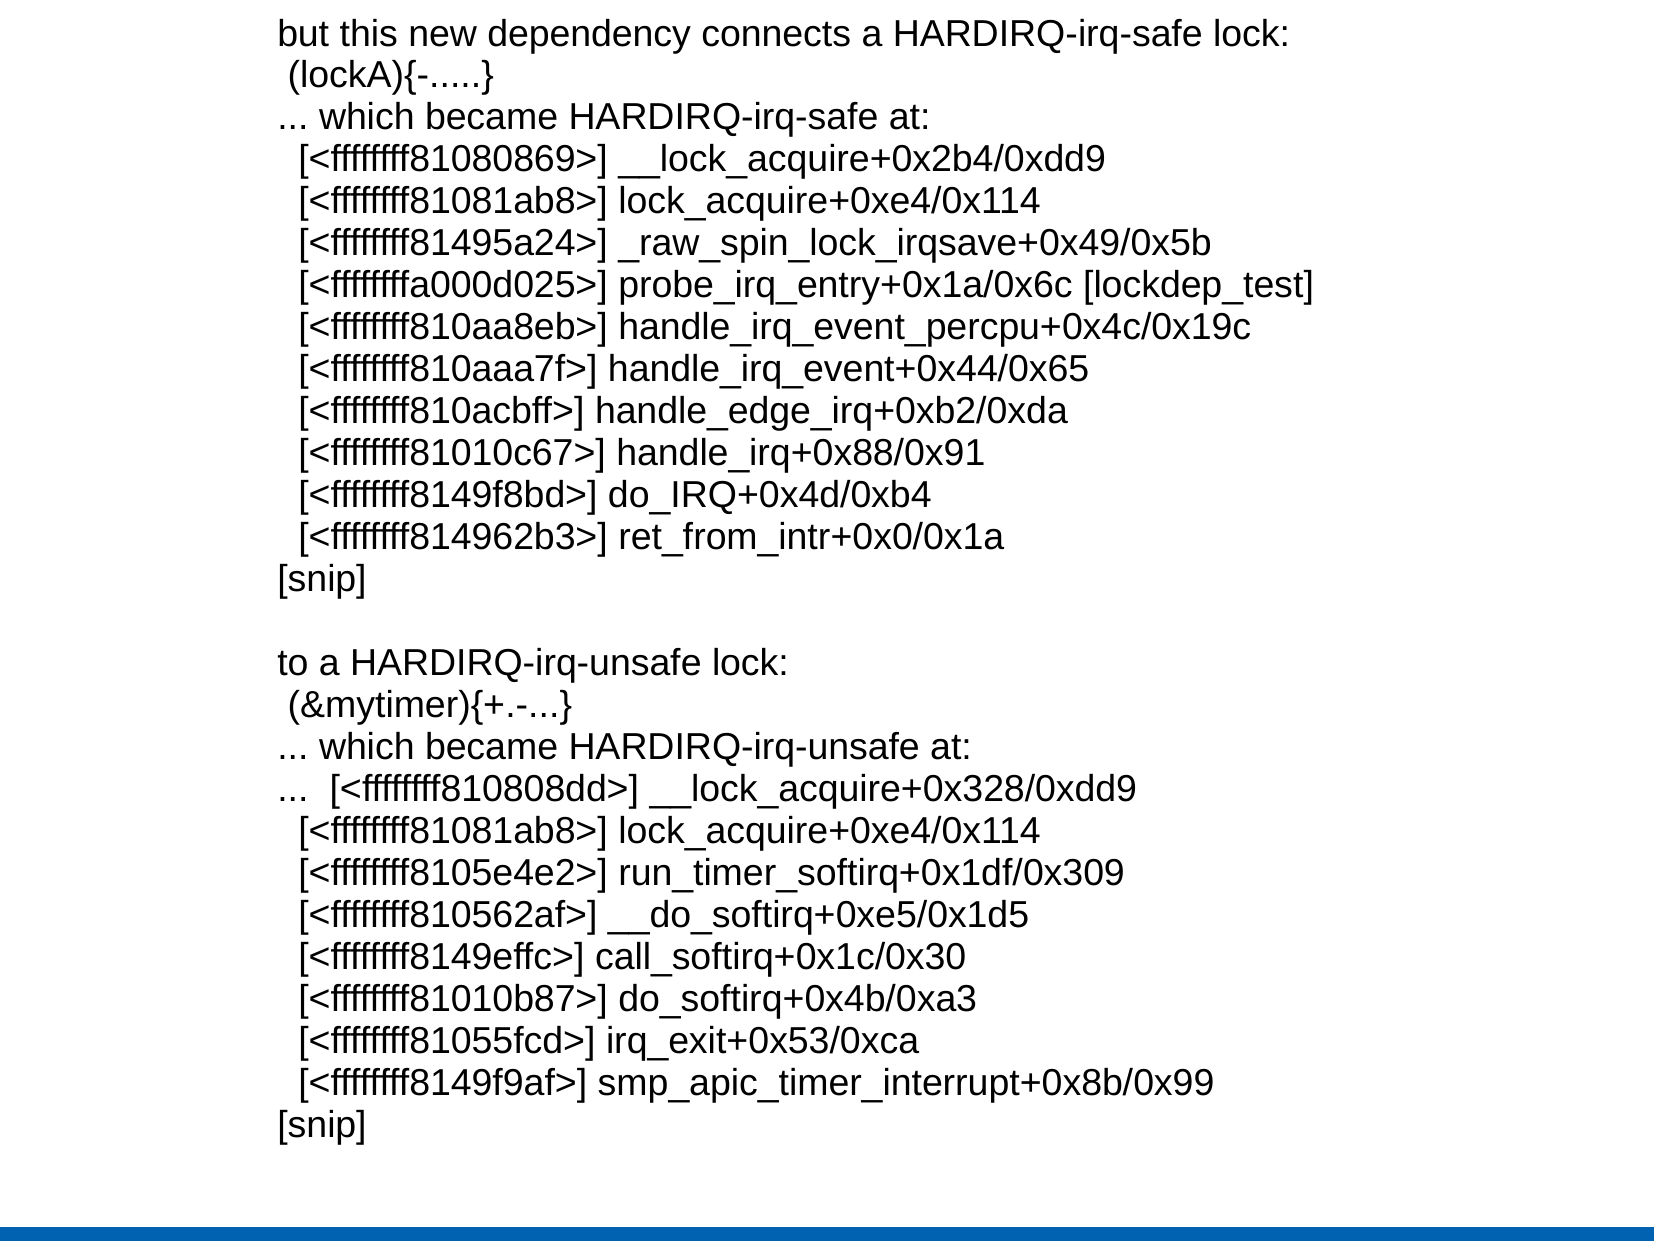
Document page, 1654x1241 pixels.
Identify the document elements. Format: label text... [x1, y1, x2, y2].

text_box but this new dependency connects a HARDIRQ-irq-safe lock: (lockA){-.....} ... which became HARDIRQ-irq-safe at: [<ffffffff81080869>] __lock_acquire+0x2b4/0xdd9 [<ffffffff81081ab8>] lock_acquire+0xe4/0x114 [<ffffffff81495a24>] _raw_spin_lock_irqsave+0x49/0x5b [<ffffffffa000d025>] probe_irq_entry+0x1a/0x6c [lockdep_test] [<ffffffff810aa8eb>] handle_irq_event_percpu+0x4c/0x19c [<ffffffff810aaa7f>] handle_irq_event+0x44/0x65 [<ffffffff810acbff>] handle_edge_irq+0xb2/0xda [<ffffffff81010c67>] handle_irq+0x88/0x91 [<ffffffff8149f8bd>] do_IRQ+0x4d/0xb4 [<ffffffff814962b3>] ret_from_intr+0x0/0x1a [snip] to a HARDIRQ-irq-unsafe lock: (&mytimer){+.-...} ... which became HARDIRQ-irq-unsafe at: ... [<ffffffff810808dd>] __lock_acquire+0x328/0xdd9 [<ffffffff81081ab8>] lock_acquire+0xe4/0x114 [<ffffffff8105e4e2>] run_timer_softirq+0x1df/0x309 [<ffffffff810562af>] __do_softirq+0xe5/0x1d5 [<ffffffff8149effc>] call_softirq+0x1c/0x30 [<ffffffff81010b87>] do_softirq+0x4b/0xa3 [<ffffffff81055fcd>] irq_exit+0x53/0xca [<ffffffff8149f9af>] smp_apic_timer_interrupt+0x8b/0x99 [snip] [262, 4, 1332, 1163]
